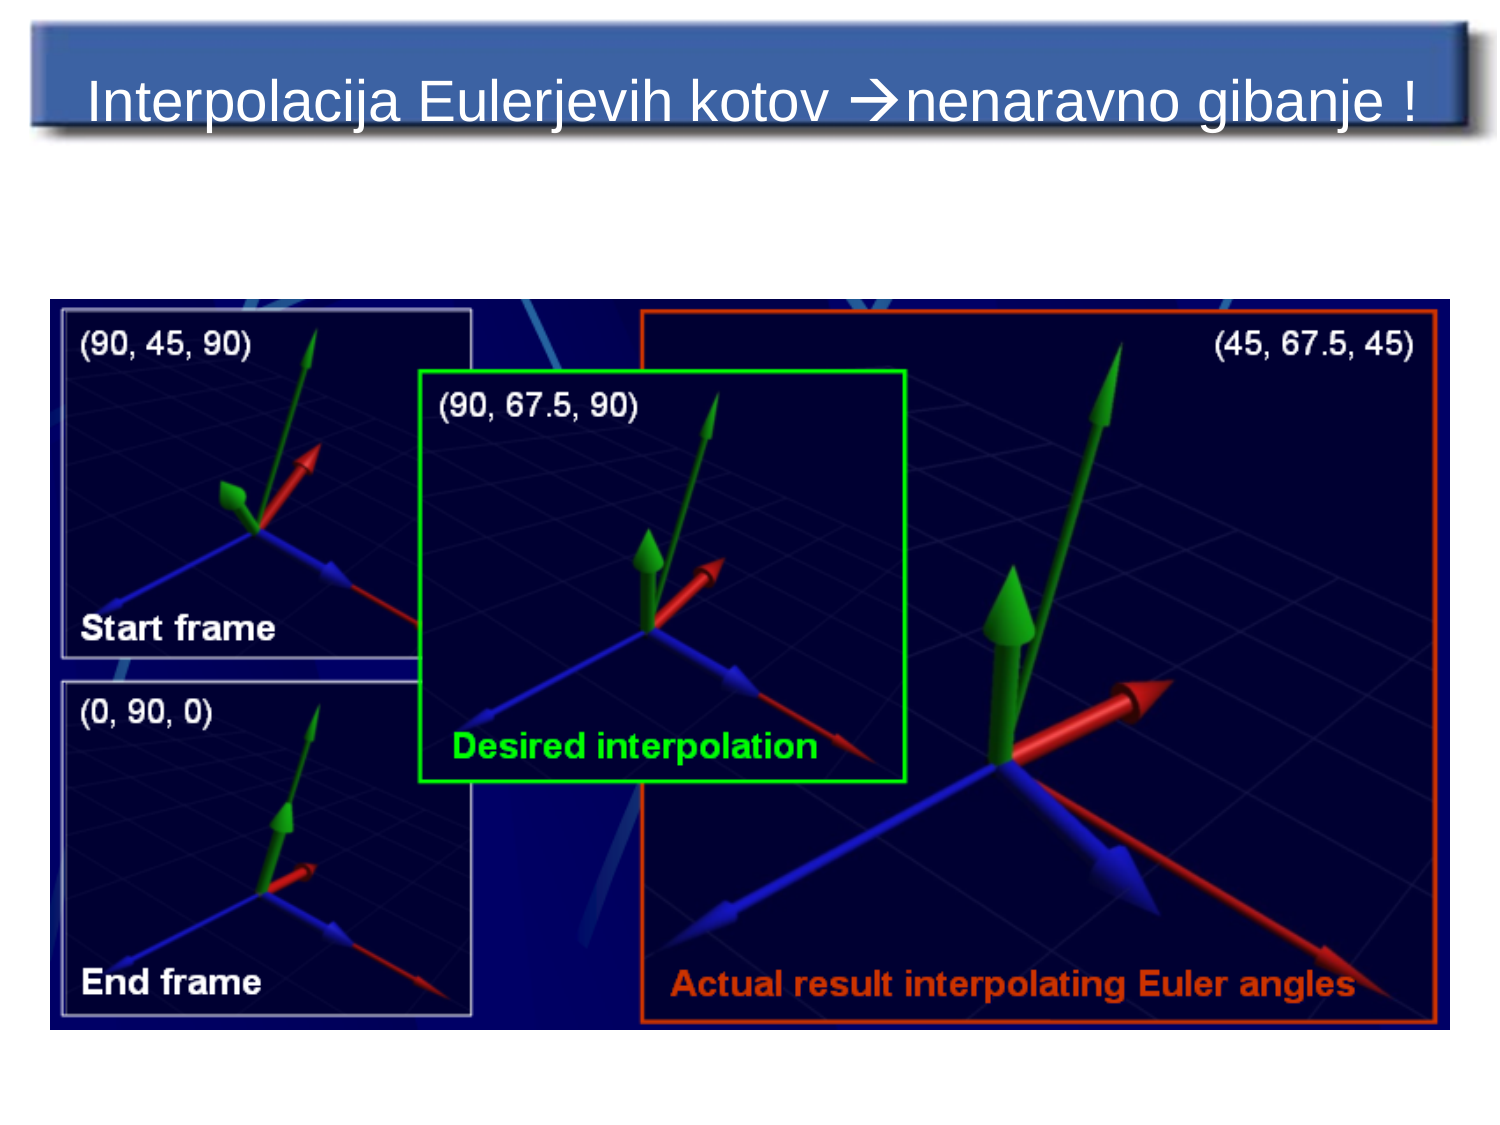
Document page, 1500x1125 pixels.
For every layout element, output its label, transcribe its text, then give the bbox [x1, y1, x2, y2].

title Interpolacija Eulerjevih kotov nenaravno gibanje ! [41, 18, 1464, 141]
picture [50, 299, 1450, 1030]
picture [29, 18, 1497, 146]
